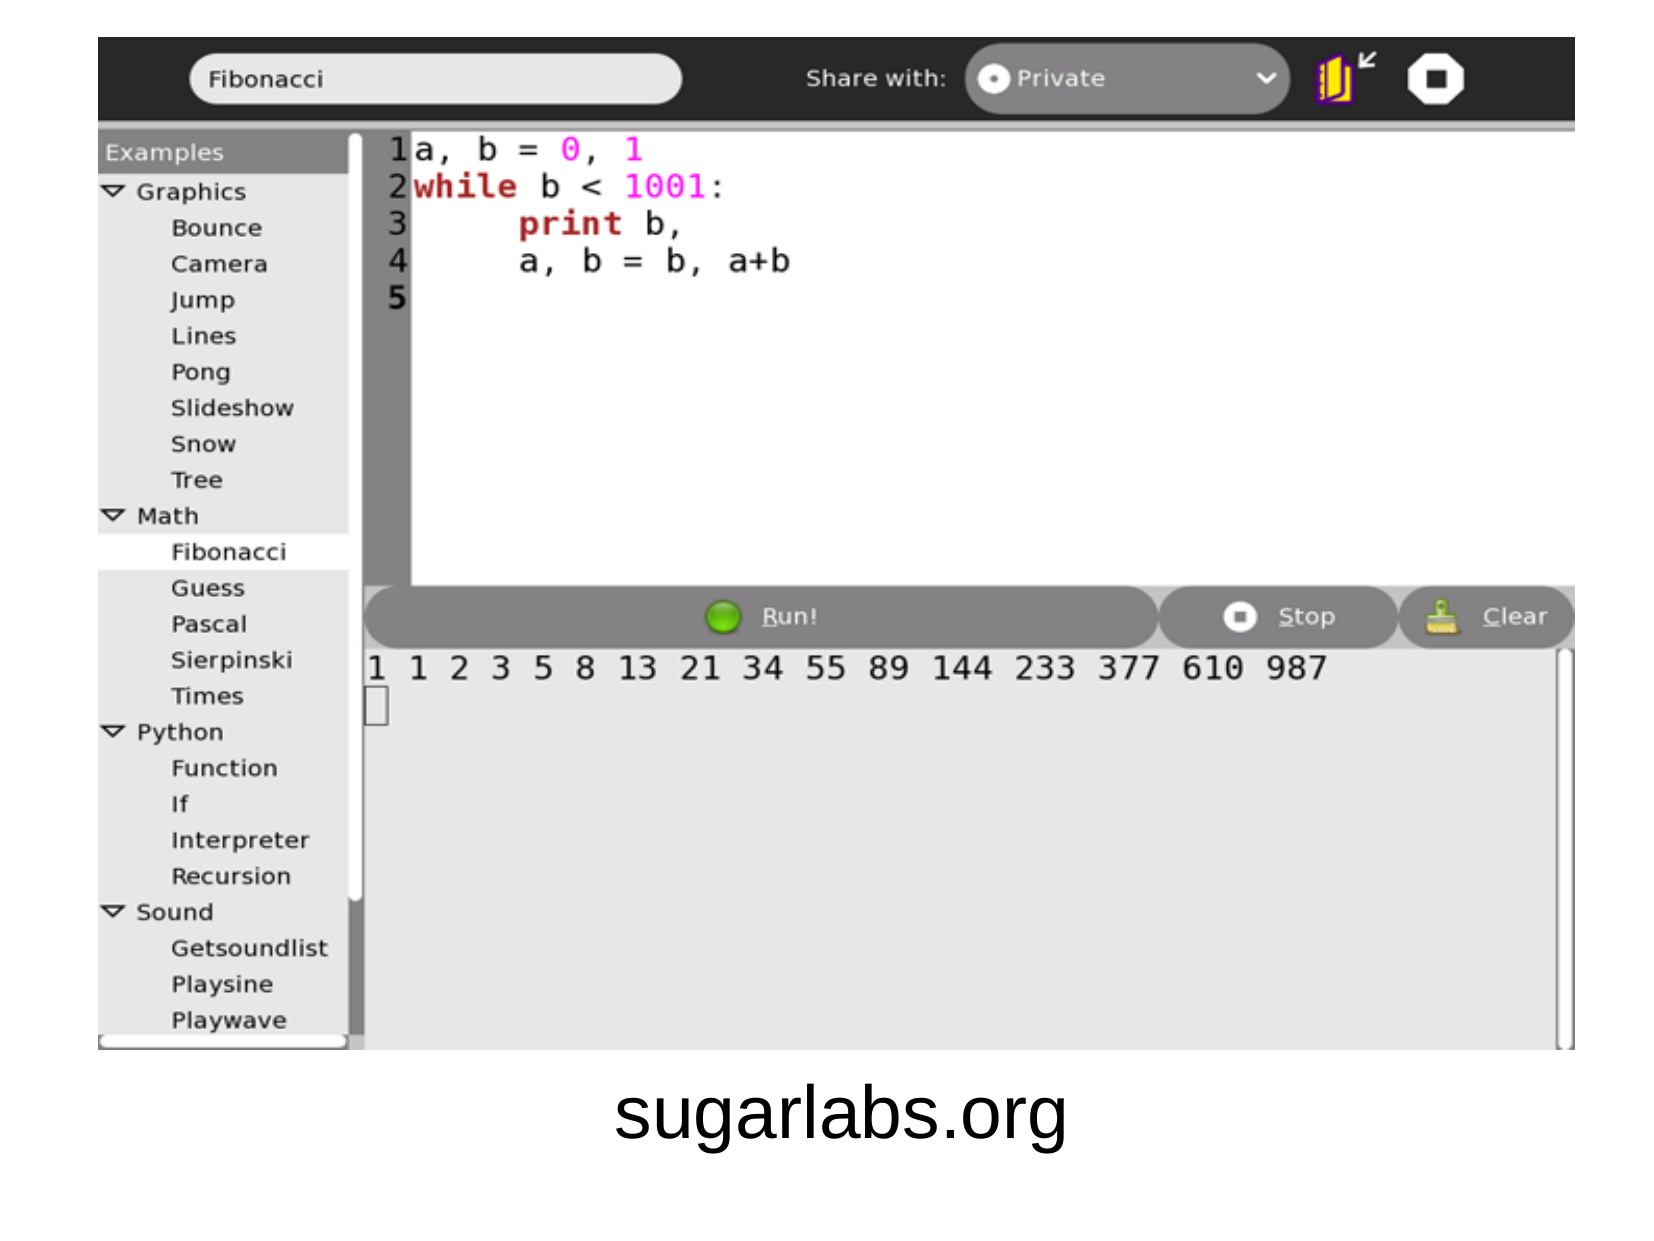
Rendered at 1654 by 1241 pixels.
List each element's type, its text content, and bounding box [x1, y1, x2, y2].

picture [98, 37, 1576, 1051]
text_box sugarlabs.org [600, 1063, 1085, 1163]
